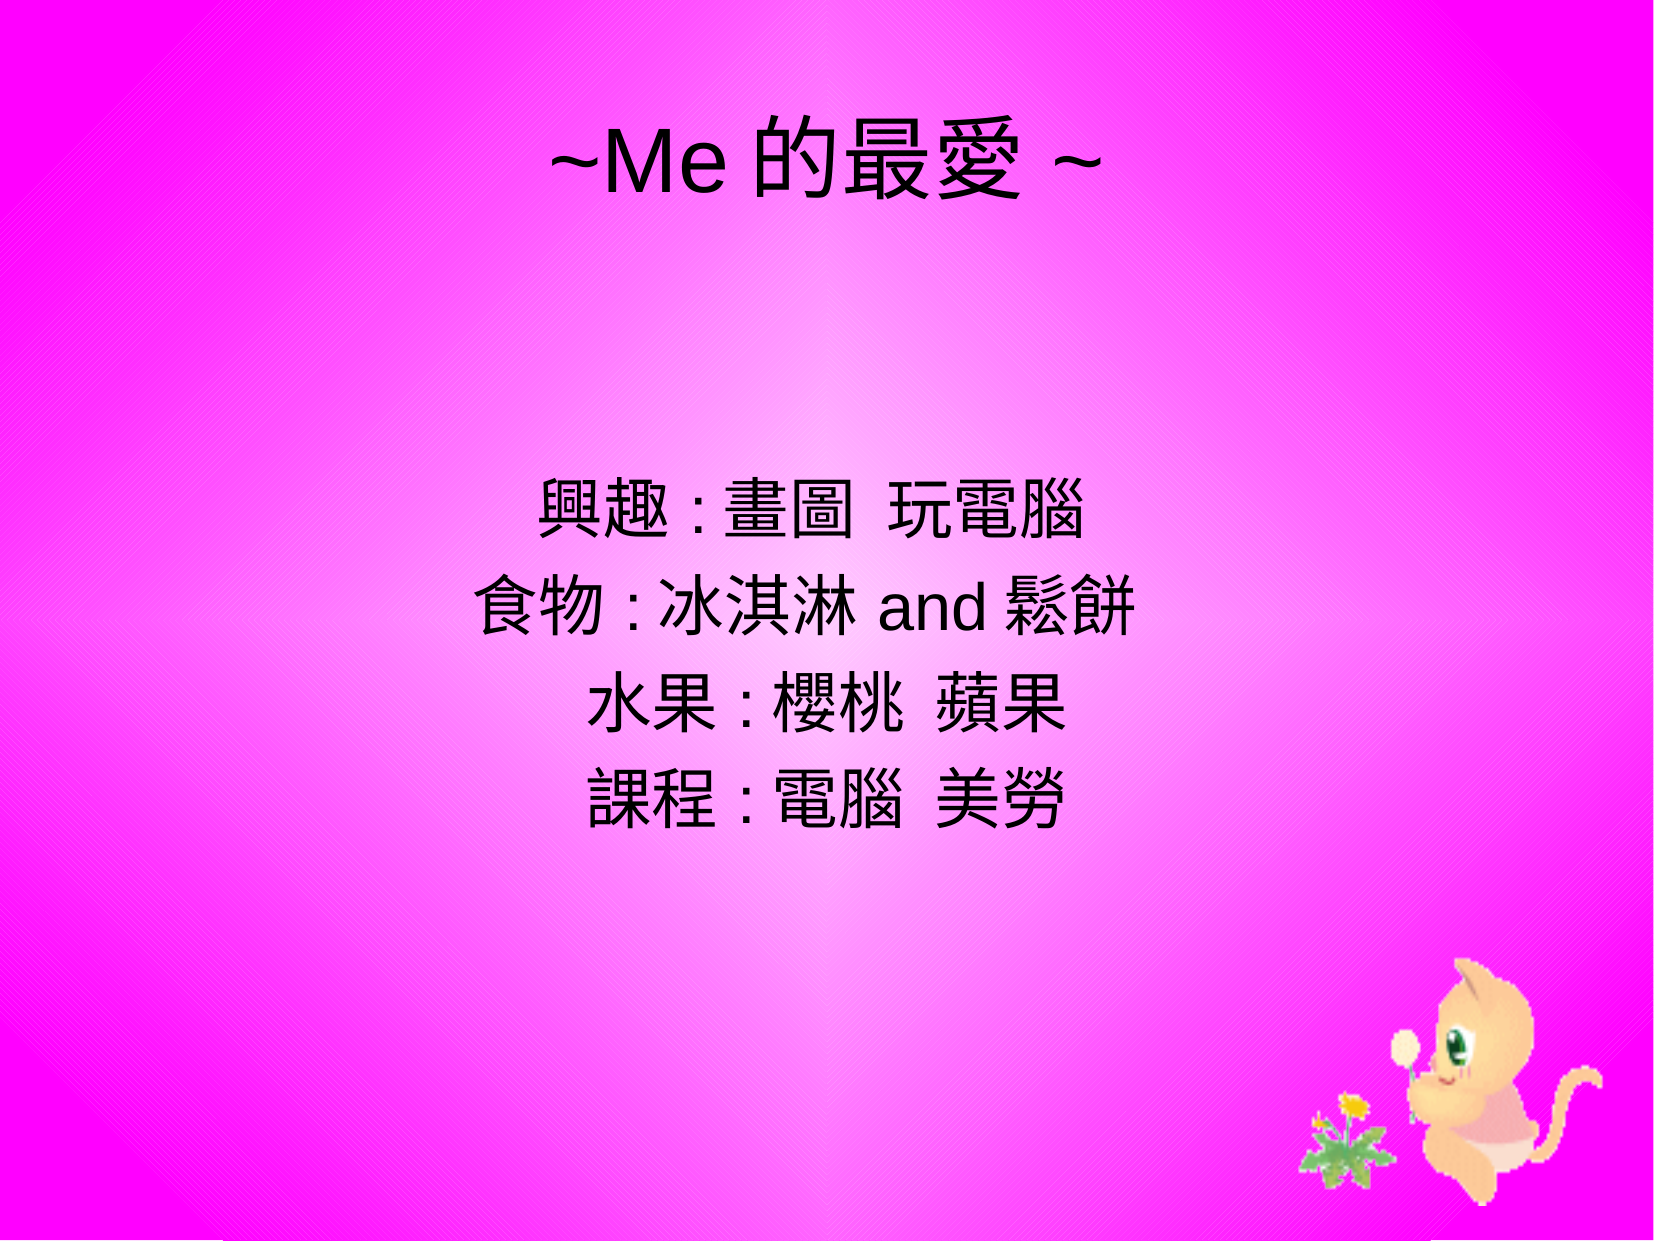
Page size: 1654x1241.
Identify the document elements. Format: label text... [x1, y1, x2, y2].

picture [1239, 885, 1619, 1206]
subtitle 興趣:畫圖 玩電腦 食物:冰淇淋and鬆餅 水果:櫻桃 蘋果 課程:電腦 美勞 [82, 290, 1571, 1010]
title ~Me的最愛~ [82, 49, 1571, 257]
